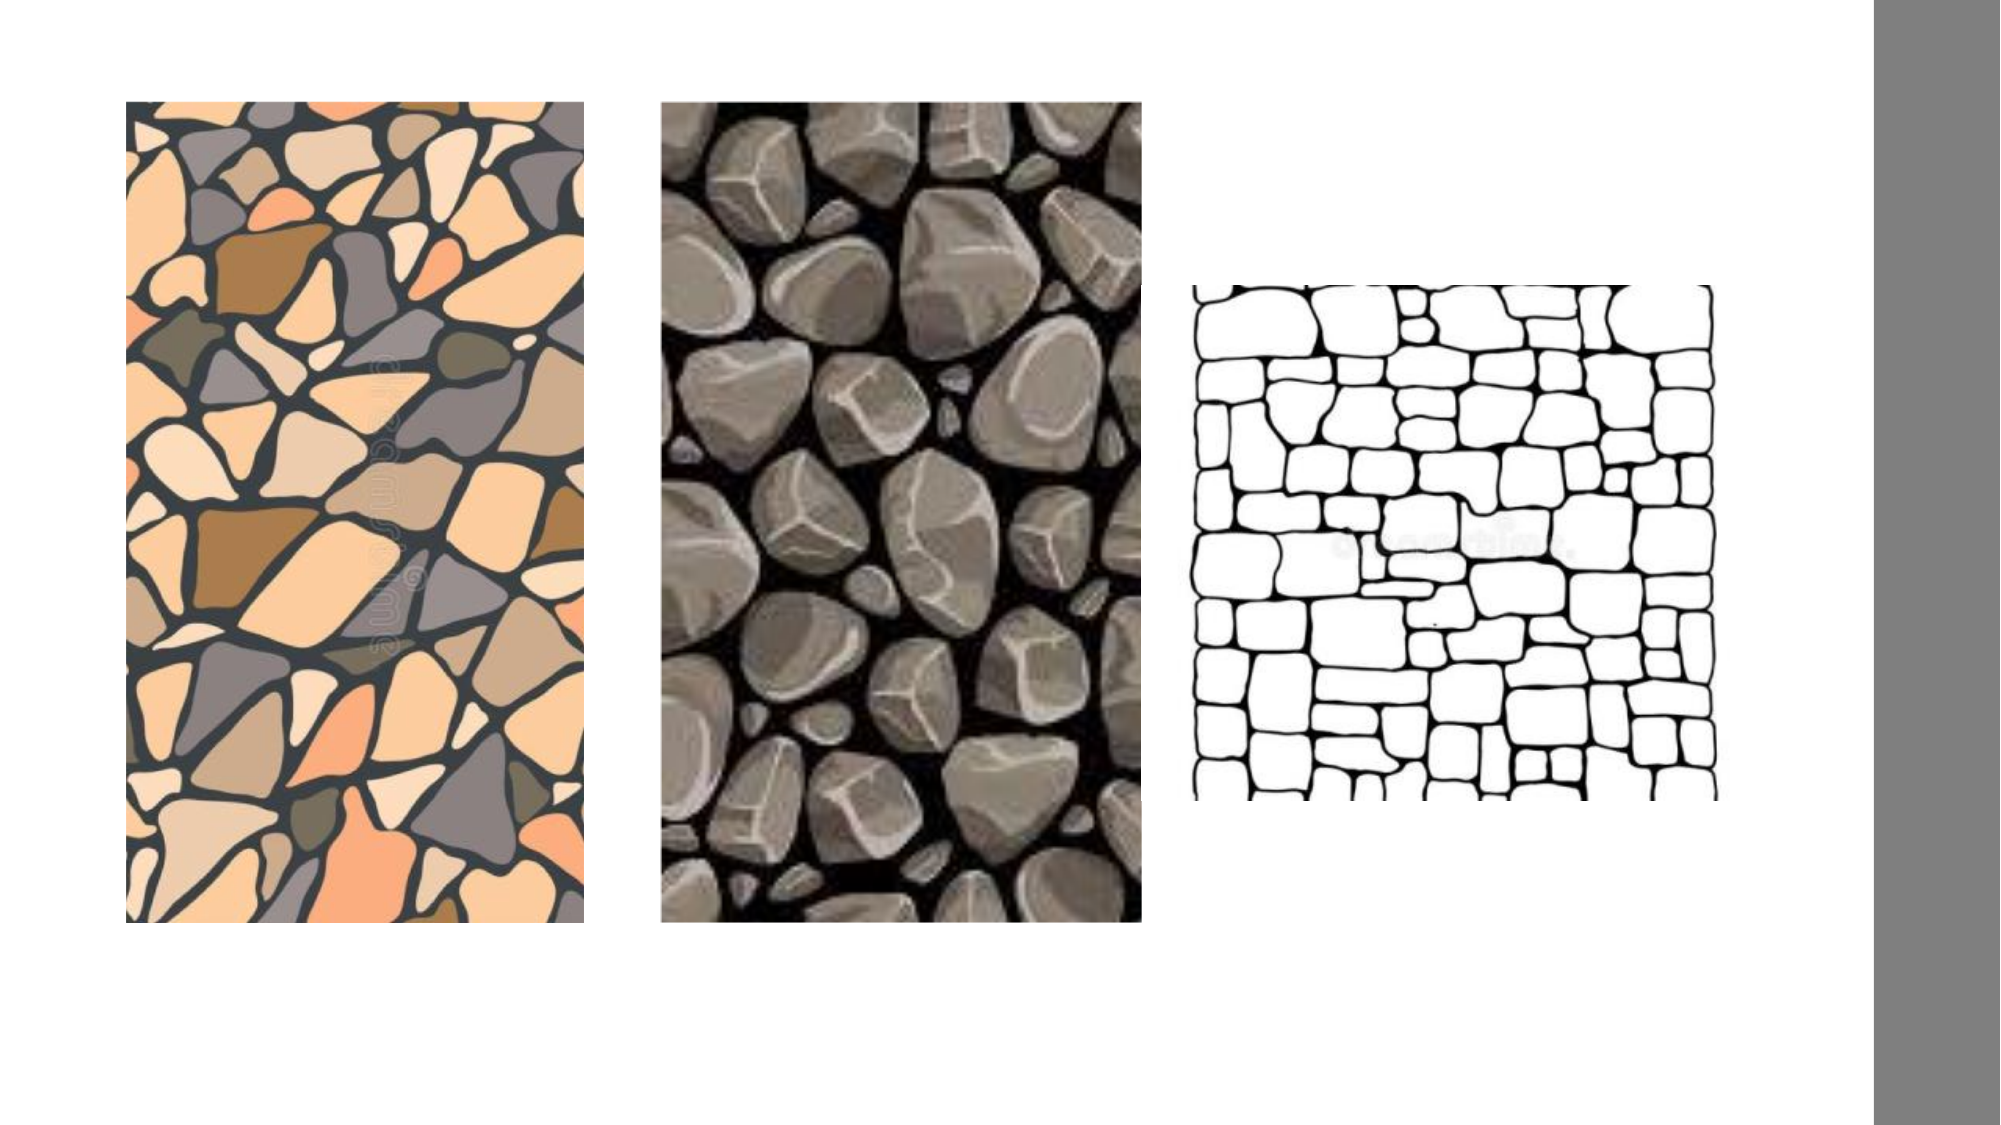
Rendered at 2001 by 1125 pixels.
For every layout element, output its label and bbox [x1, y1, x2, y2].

picture [660, 101, 1767, 923]
picture [125, 101, 584, 923]
text_box [1874, 0, 2000, 1125]
